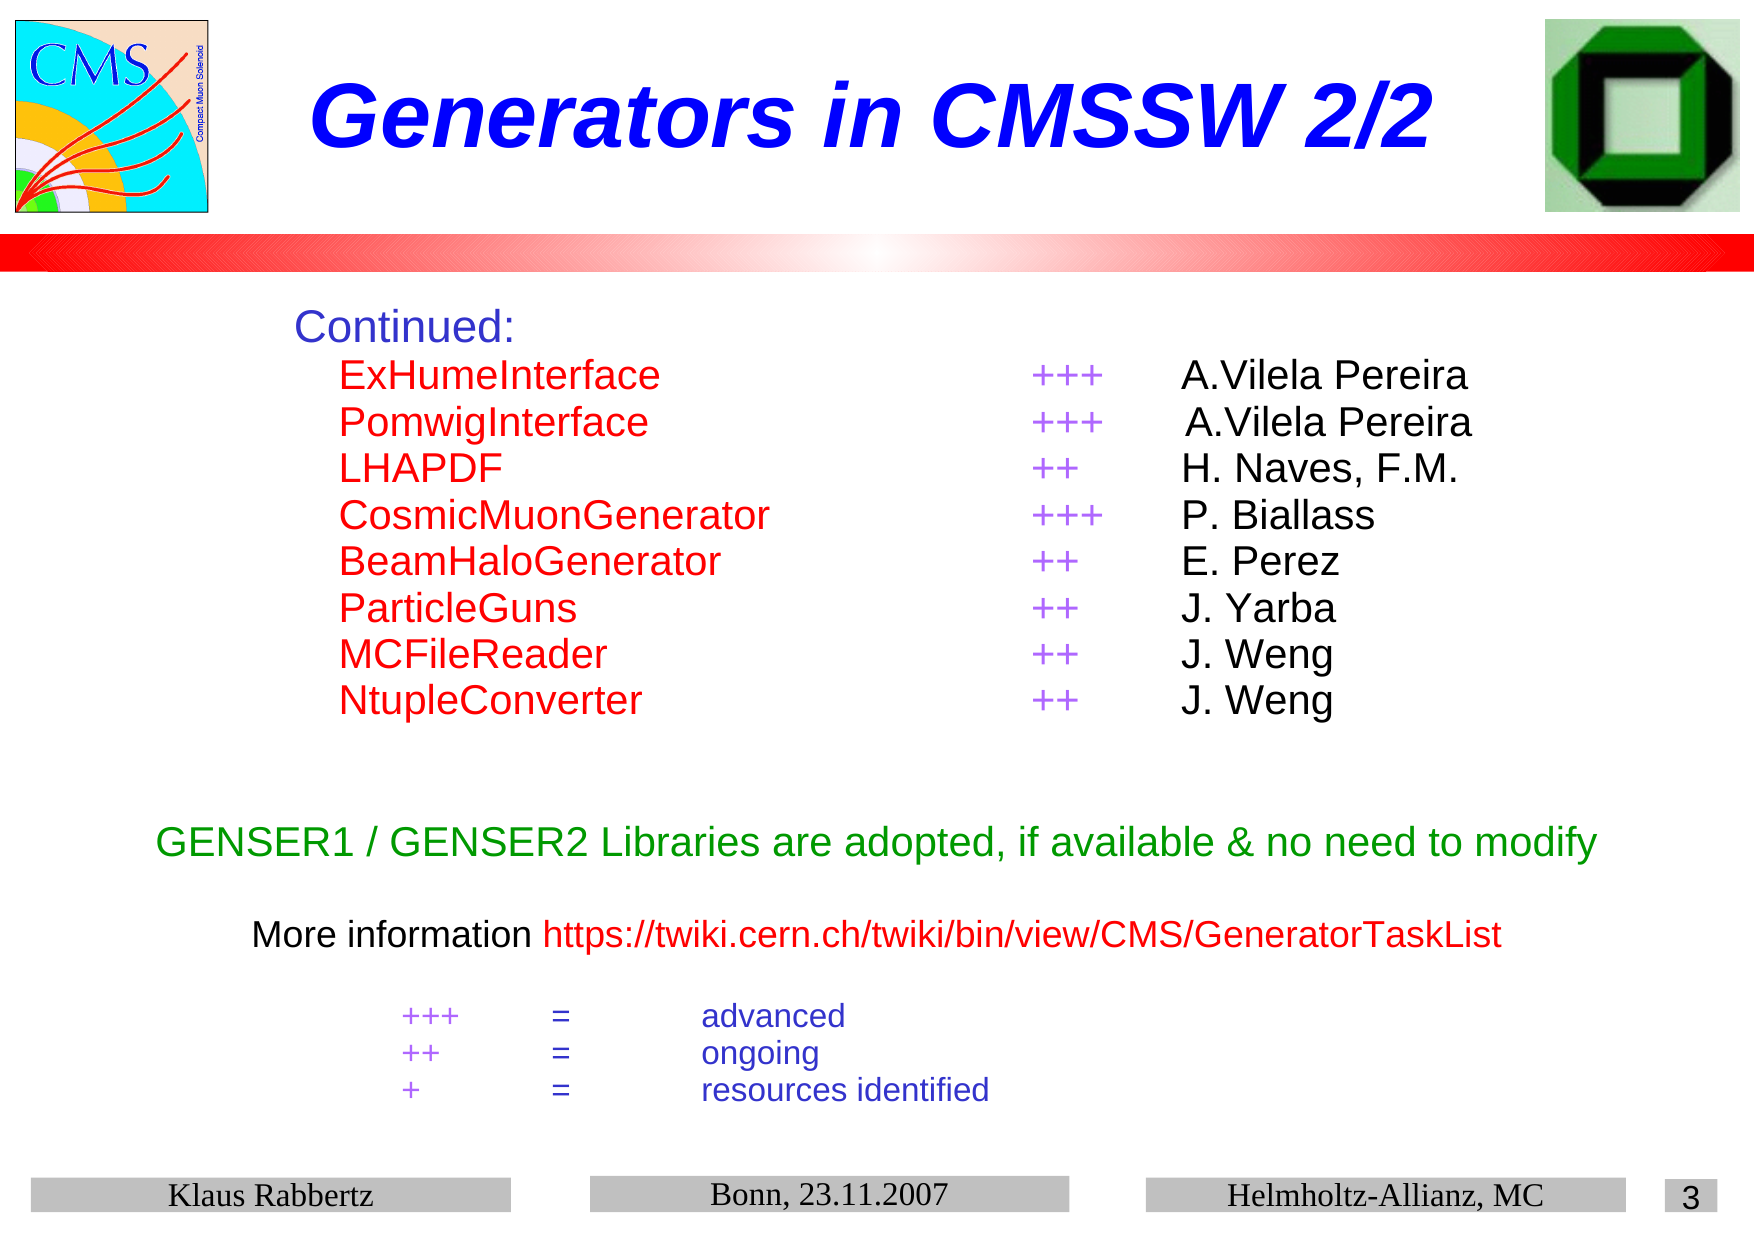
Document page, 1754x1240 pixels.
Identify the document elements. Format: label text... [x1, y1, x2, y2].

picture [1545, 19, 1740, 212]
text_box GENSER1 / GENSER2 Libraries are adopted, if available & no need to modify [140, 810, 1614, 873]
title Generators in CMSSW 2/2 [214, 11, 1530, 219]
text_box Continued: ExHumeInterface +++ A.Vilela Pereira PomwigInterface +++ A.Vilela Pereira LHAPDF ++ H. Naves, F.M. CosmicMuonGenerator +++ P. Biallass BeamHaloGenerator ++ E. Perez ParticleGuns ++ J. Yarba MCFileReader ++ J. Weng NtupleConverter ++ J. Weng [266, 293, 1488, 783]
text_box More information https://twiki.cern.ch/twiki/bin/view/CMS/GeneratorTaskList +++ = advanced ++ = ongoing + = resources identified [236, 905, 1518, 1154]
picture [14, 19, 209, 213]
